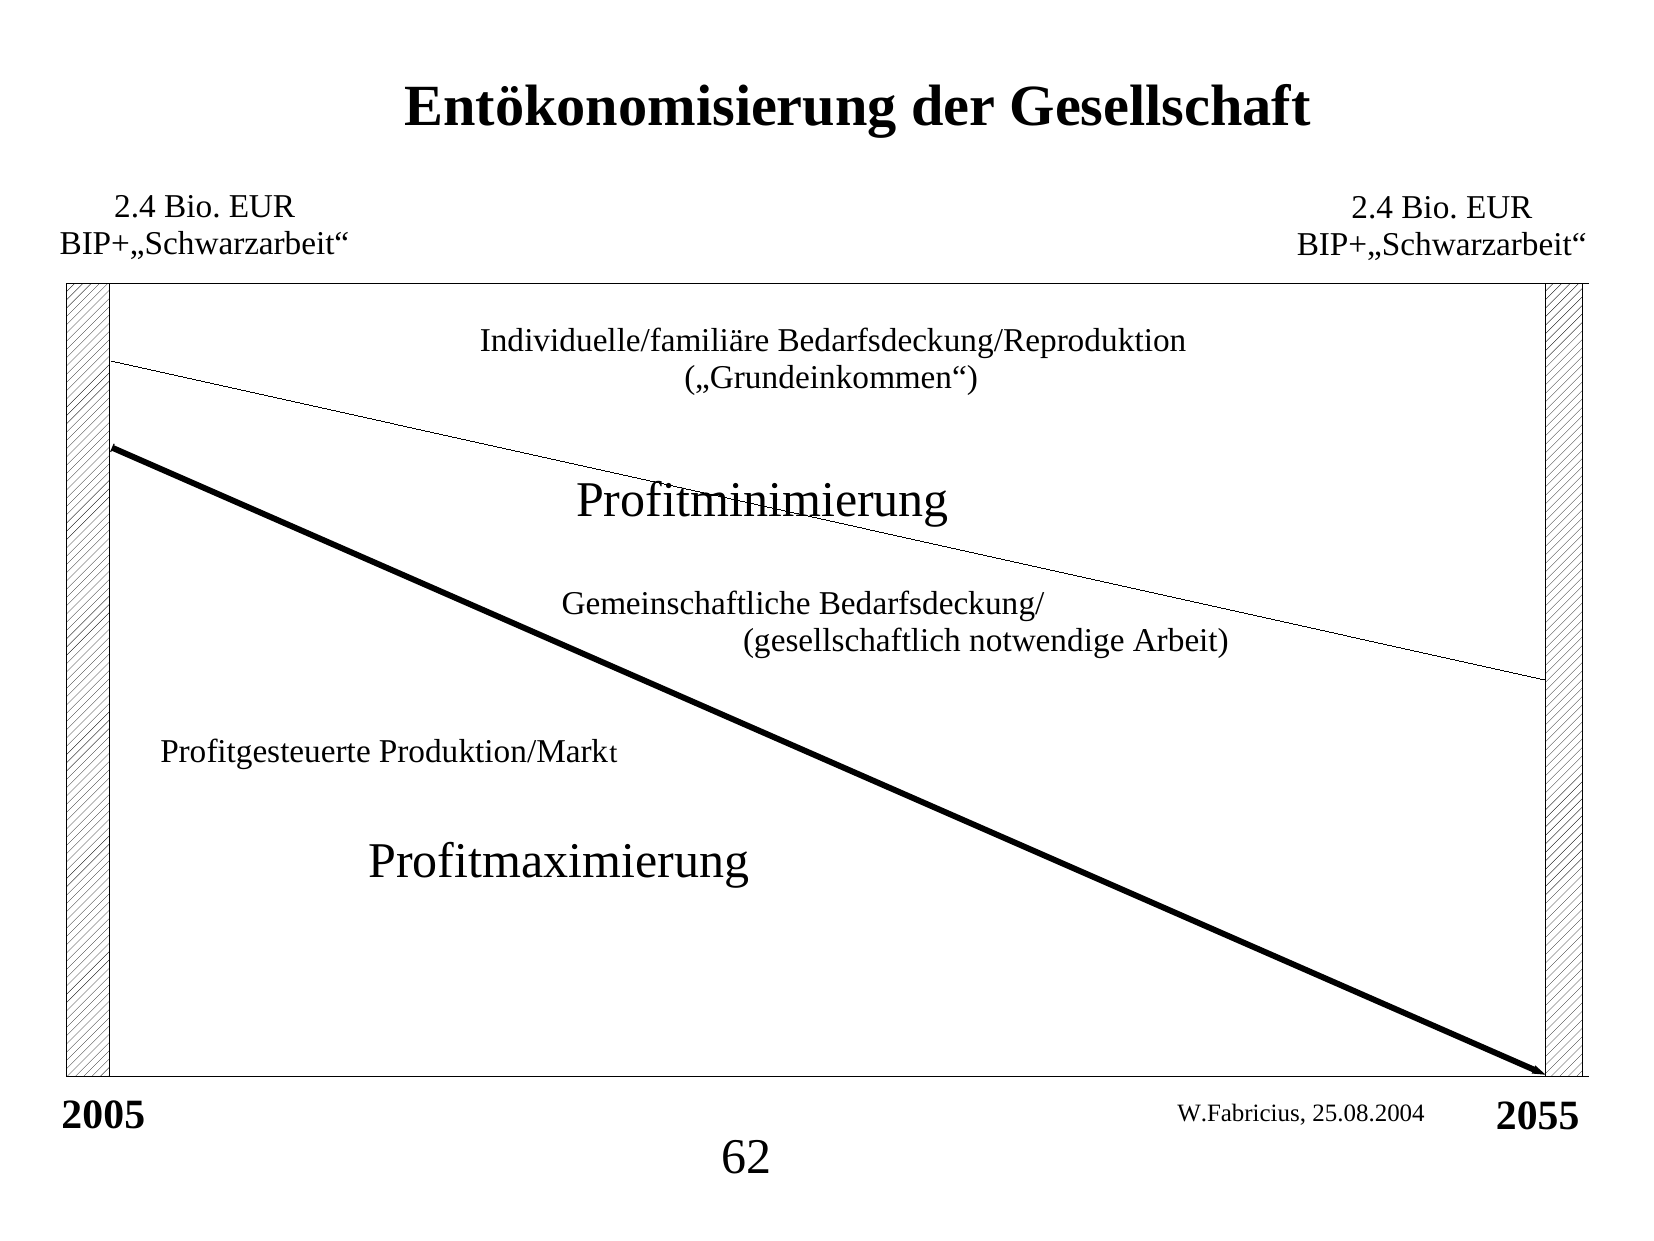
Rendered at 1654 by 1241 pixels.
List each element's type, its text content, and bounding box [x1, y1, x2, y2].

text_box Gemeinschaftliche Bedarfsdeckung/ (gesellschaftlich notwendige Arbeit) [561, 585, 1362, 676]
text_box [1545, 284, 1583, 1076]
text_box Profitmaximierung [368, 832, 804, 904]
text_box 2.4 Bio. EUR BIP+„Schwarzarbeit“ [1284, 189, 1600, 271]
text_box Profitminimierung [576, 472, 964, 543]
text_box W.Fabricius, 25.08.2004 [1177, 1098, 1426, 1131]
text_box Individuelle/familiäre Bedarfsdeckung/Reproduktion („Grundeinkommen“) [458, 321, 1190, 407]
text_box [66, 283, 110, 1077]
text_box Profitgesteuerte Produktion/Markt [160, 733, 619, 776]
text_box Entökonomisierung der Gesellschaft [397, 73, 1319, 150]
text_box <Foliennummer> [721, 1129, 1074, 1191]
text_box Gemeinschaftliche Bedarfsdeckung/ (gesellschaftlich notwendige Arbeit) [561, 648, 624, 676]
text_box 2005 [61, 1091, 150, 1148]
text_box 2055 [1495, 1092, 1584, 1149]
text_box 2.4 Bio. EUR BIP+„Schwarzarbeit“ [59, 187, 369, 273]
